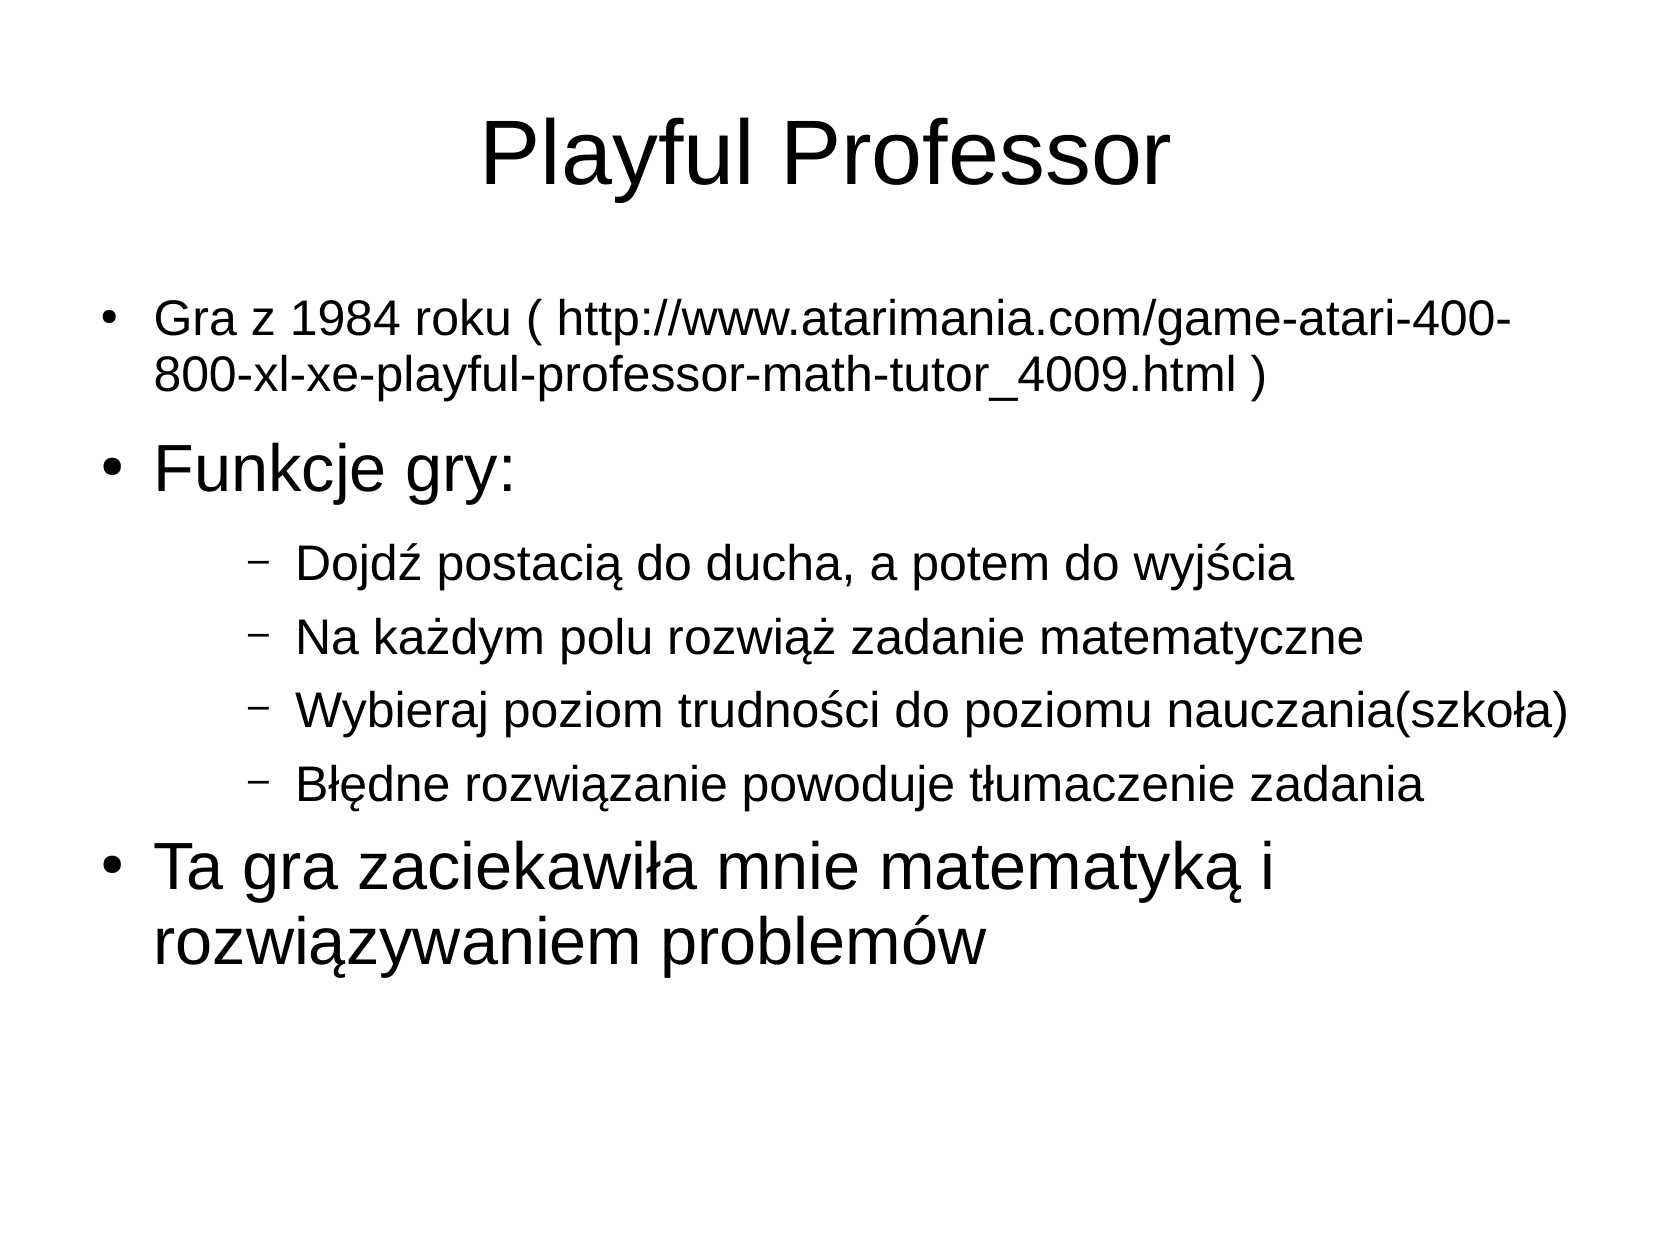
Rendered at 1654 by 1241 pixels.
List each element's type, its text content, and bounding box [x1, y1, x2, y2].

title Playful Professor [82, 49, 1571, 257]
list Gra z 1984 roku ( http://www.atarimania.com/game-atari-400-800-xl-xe-playful-professor-math-tutor_4009.html ) Funkcje gry: Dojdź postacią do ducha, a potem do wyjścia Na każdym polu rozwiąż zadanie matematyczne Wybieraj poziom trudności do poziomu nauczania(szkoła) Błędne rozwiązanie powoduje tłumaczenie zadania Ta gra zaciekawiła mnie matematyką i rozwiązywaniem problemów [82, 290, 1571, 1109]
